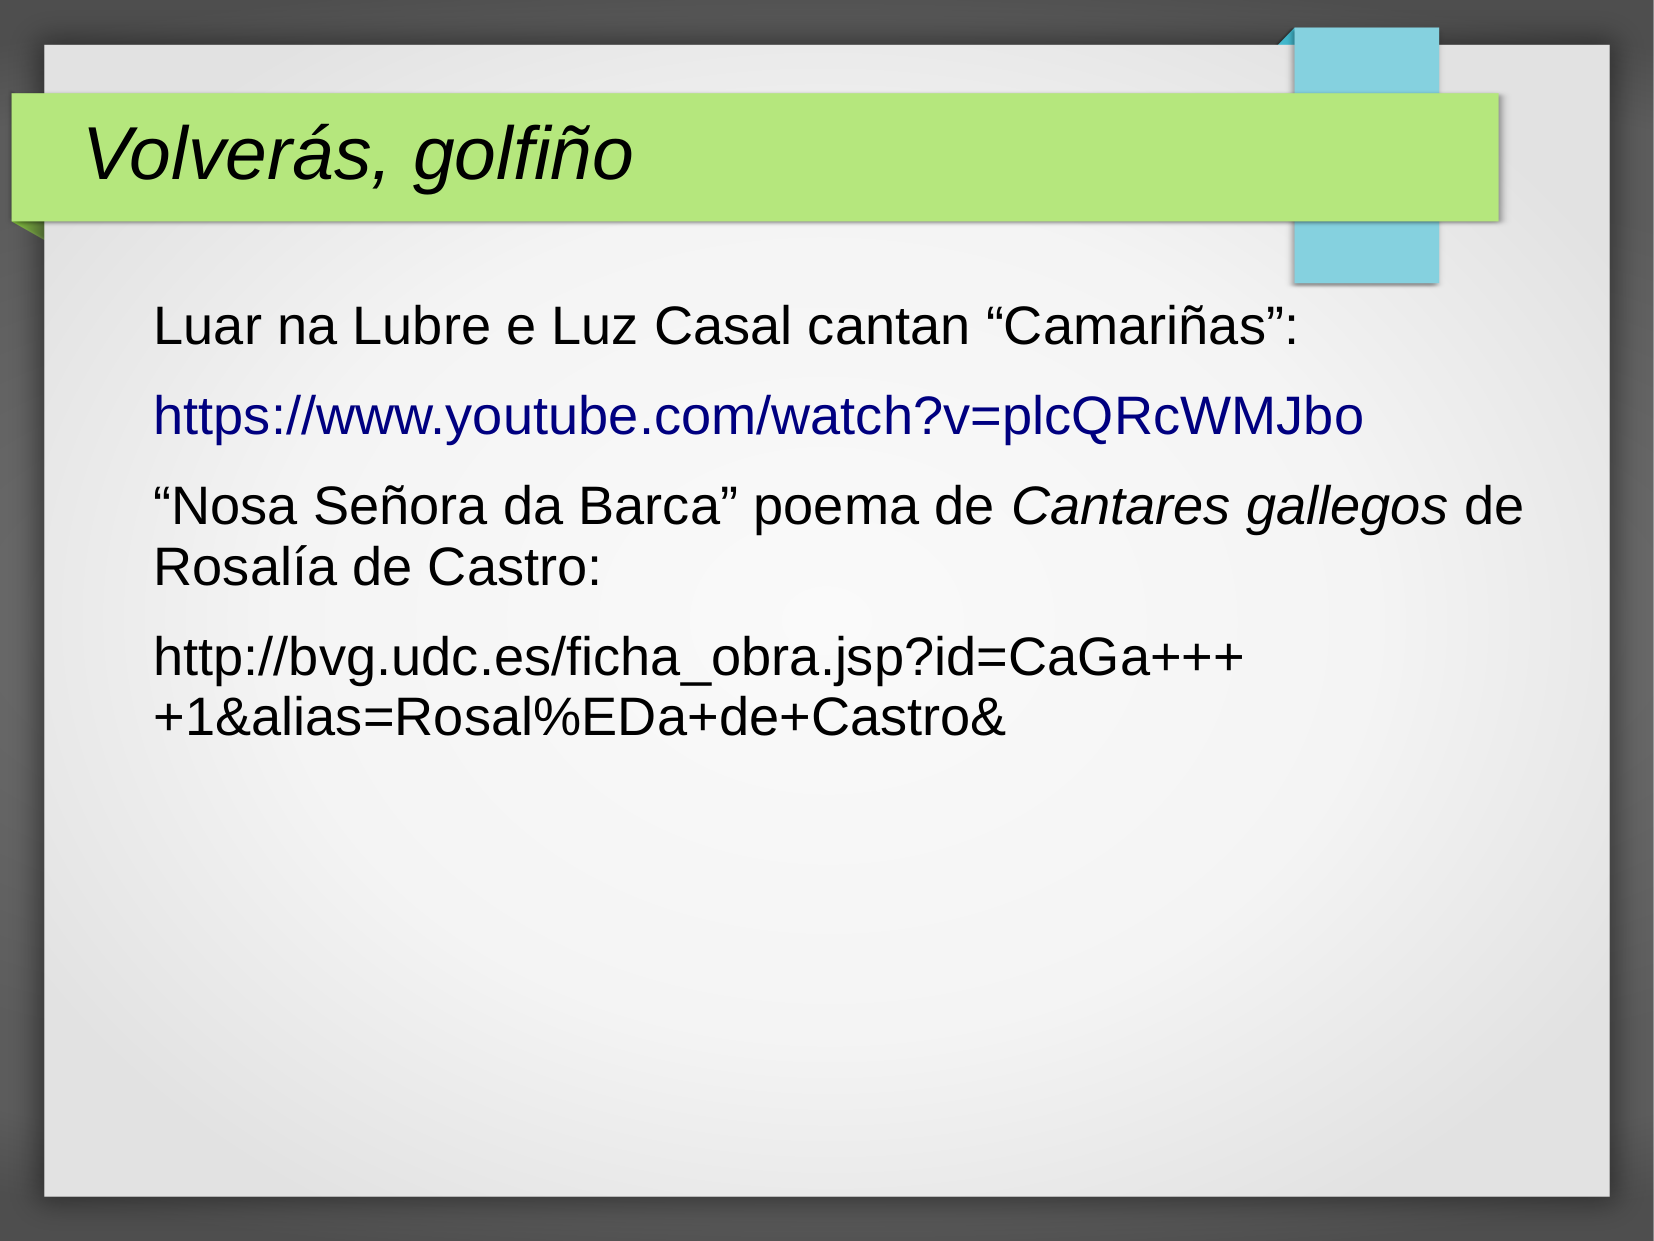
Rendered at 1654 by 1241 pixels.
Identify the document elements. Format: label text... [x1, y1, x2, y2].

picture [0, 0, 1654, 1241]
title Volverás, golfiño [82, 94, 1264, 213]
list Luar na Lubre e Luz Casal cantan “Camariñas”: https://www.youtube.com/watch?v=plcQRcWMJbo “Nosa Señora da Barca” poema de Cantares gallegos de Rosalía de Castro: http://bvg.udc.es/ficha_obra.jsp?id=CaGa++++1&alias=Rosal%EDa+de+Castro& [82, 295, 1571, 1015]
